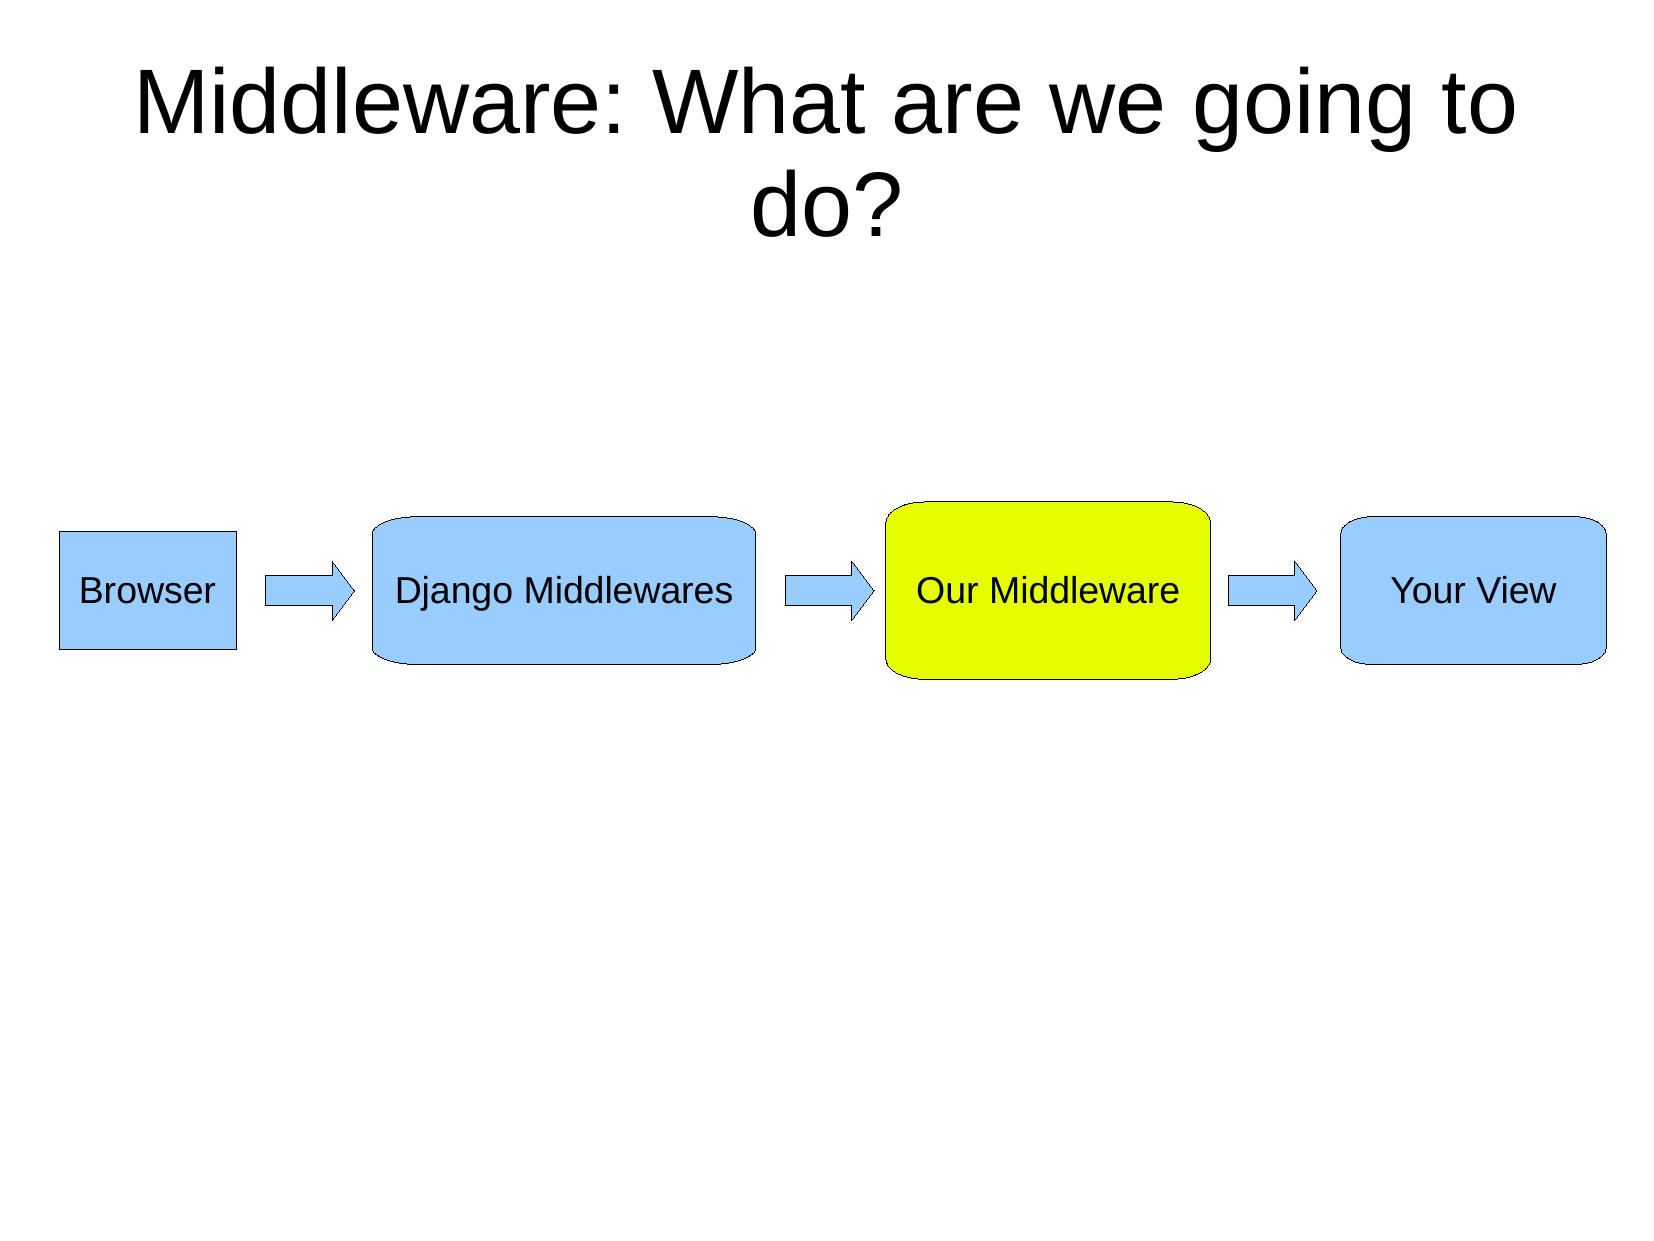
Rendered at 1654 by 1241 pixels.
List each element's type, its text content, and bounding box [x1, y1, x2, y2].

text_box Our Middleware [885, 501, 1211, 680]
text_box [265, 561, 355, 621]
text_box [1228, 561, 1317, 621]
text_box Django Middlewares [372, 516, 756, 665]
title Middleware: What are we going to do? [82, 50, 1571, 256]
text_box Browser [59, 531, 237, 650]
text_box Your View [1340, 516, 1607, 665]
text_box [785, 561, 875, 621]
